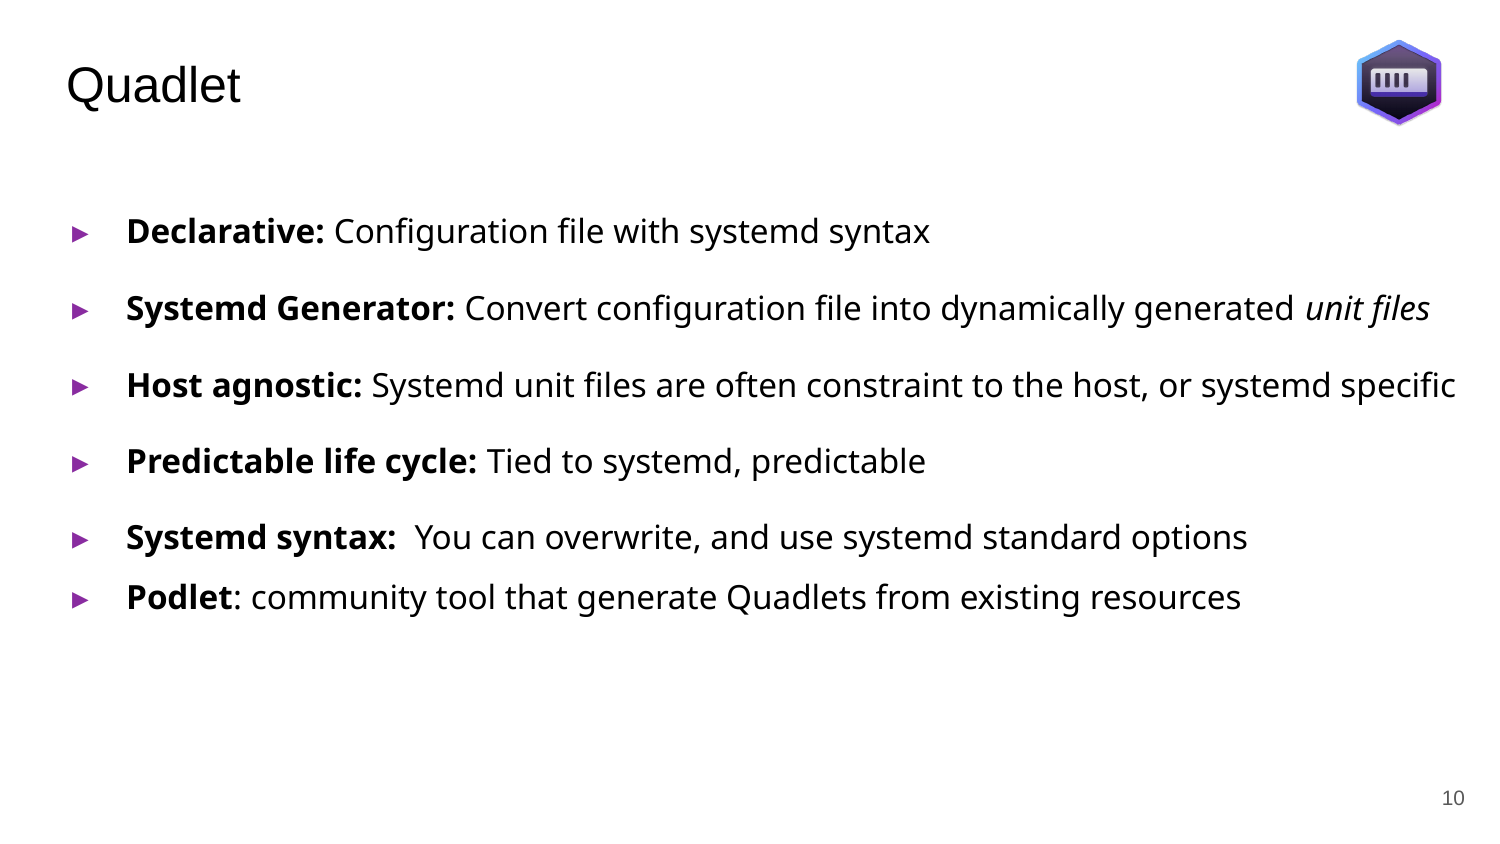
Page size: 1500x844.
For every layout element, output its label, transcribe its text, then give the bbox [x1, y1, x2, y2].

text_box Declarative: Configuration file with systemd syntax Systemd Generator: Convert configuration file into dynamically generated unit files Host agnostic: Systemd unit files are often constraint to the host, or systemd specific Predictable life cycle: Tied to systemd, predictable Systemd syntax: You can overwrite, and use systemd standard options Podlet: community tool that generate Quadlets from existing resources [51, 190, 1465, 751]
title Quadlet [51, 36, 1348, 130]
slide_number <number> [1389, 764, 1480, 830]
picture [1348, 32, 1449, 134]
